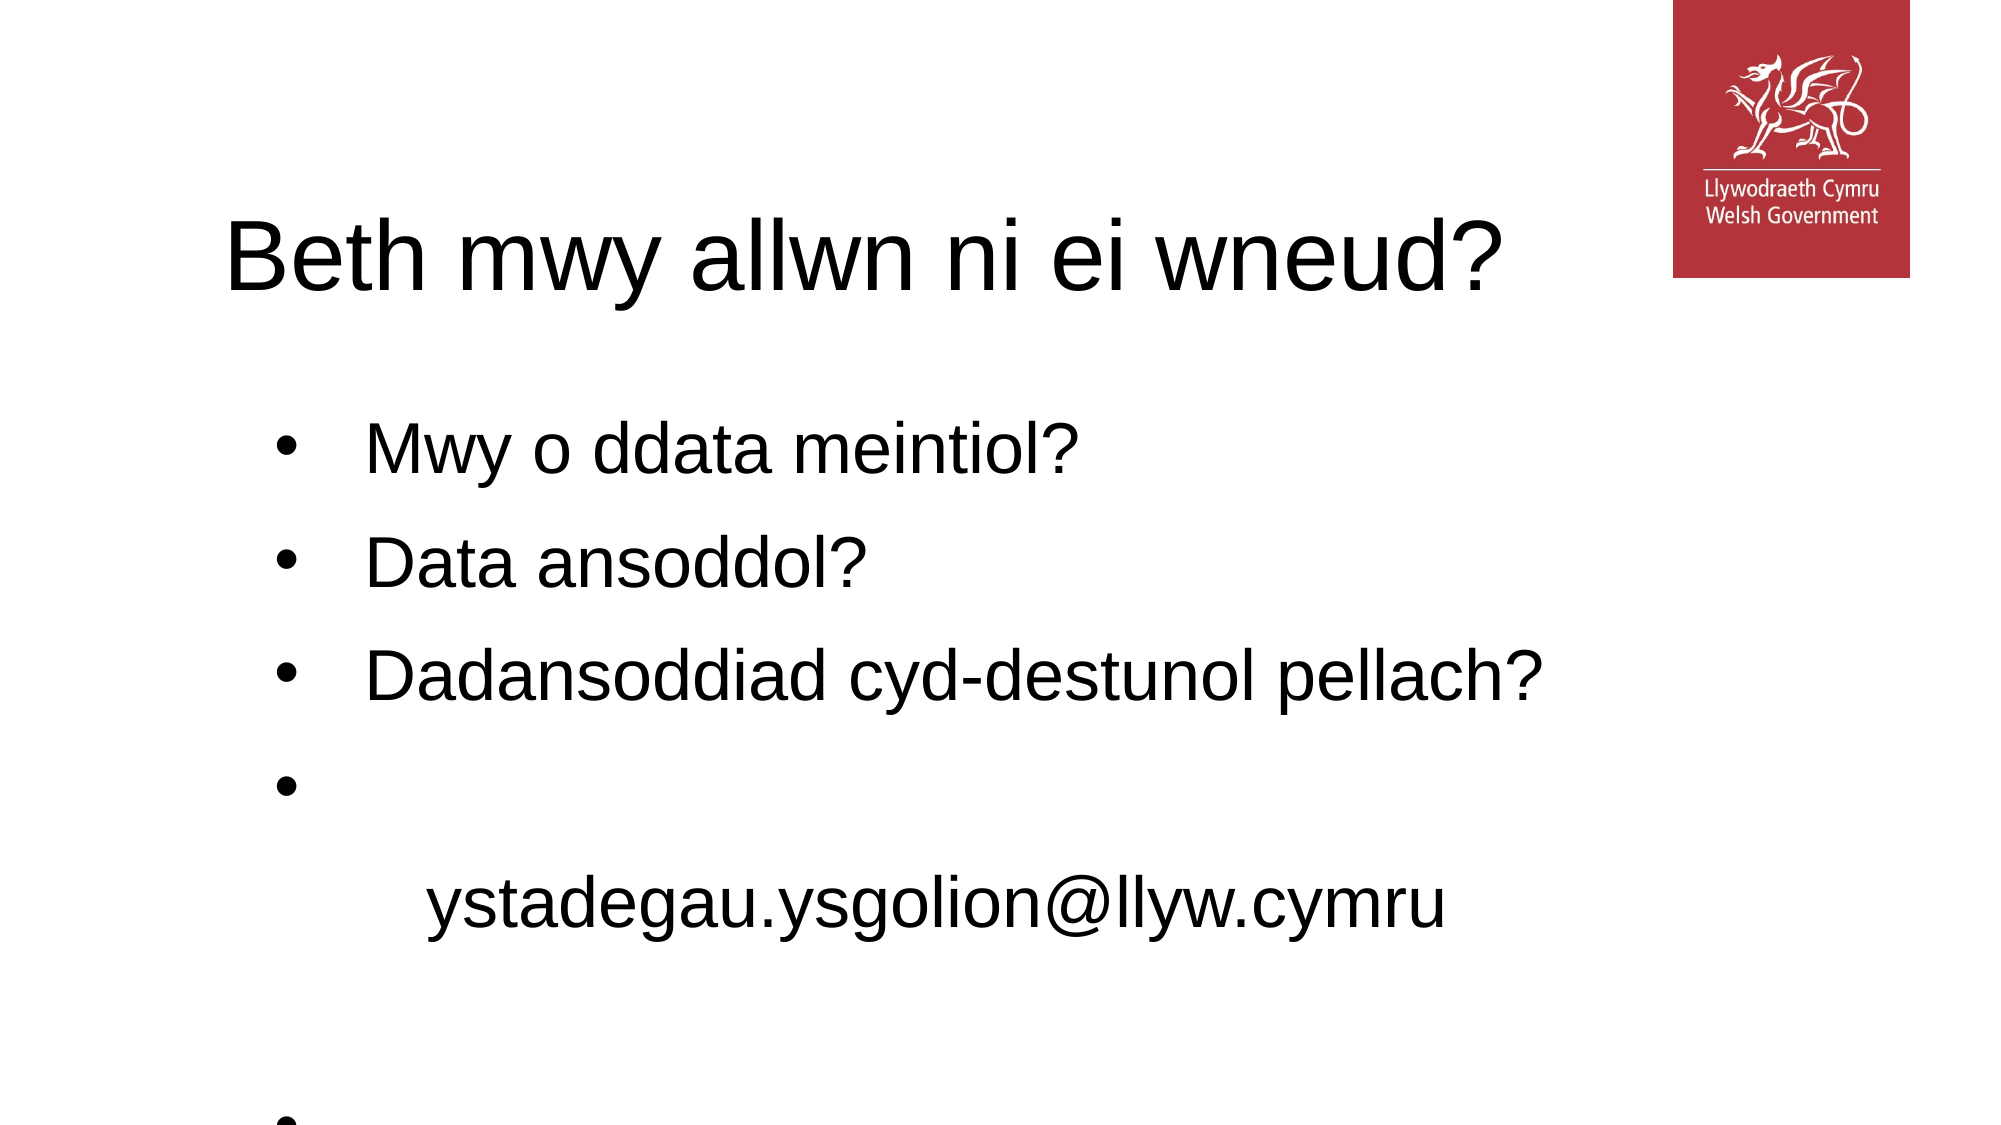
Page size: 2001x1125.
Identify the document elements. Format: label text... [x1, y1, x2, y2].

subtitle Mwy o ddata meintiol? Data ansoddol? Dadansoddiad cyd-destunol pellach? ystadegau.ysgolion@llyw.cymru [115, 376, 1616, 1029]
title Beth mwy allwn ni ei wneud? [115, 141, 1616, 320]
